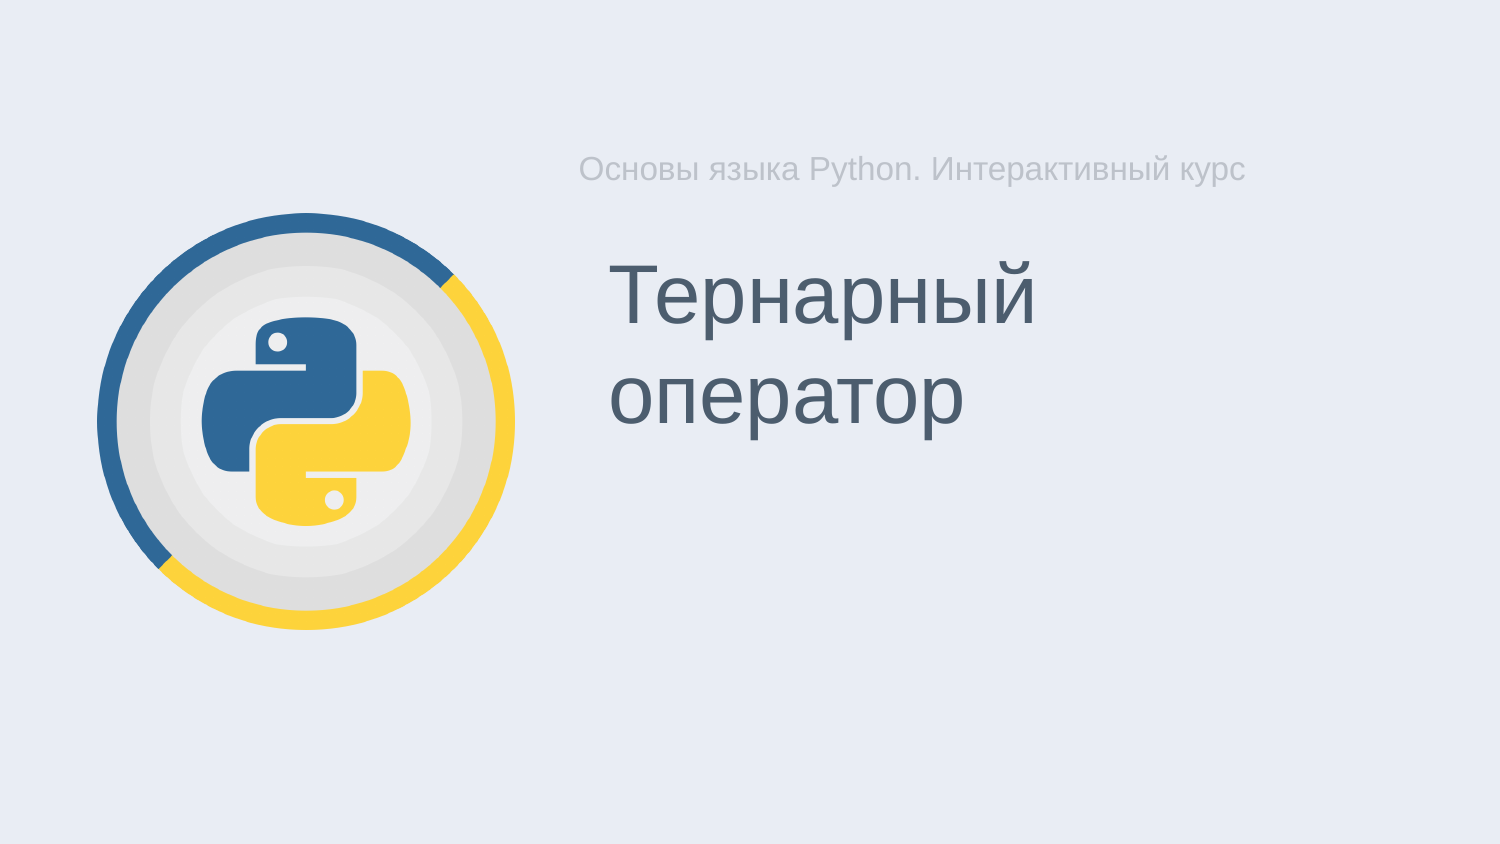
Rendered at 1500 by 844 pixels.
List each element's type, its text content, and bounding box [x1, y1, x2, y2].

title Основы языка Python. Интерактивный курс [574, 143, 1259, 190]
picture [97, 213, 515, 630]
text_box Тернарный оператор [603, 235, 1423, 608]
